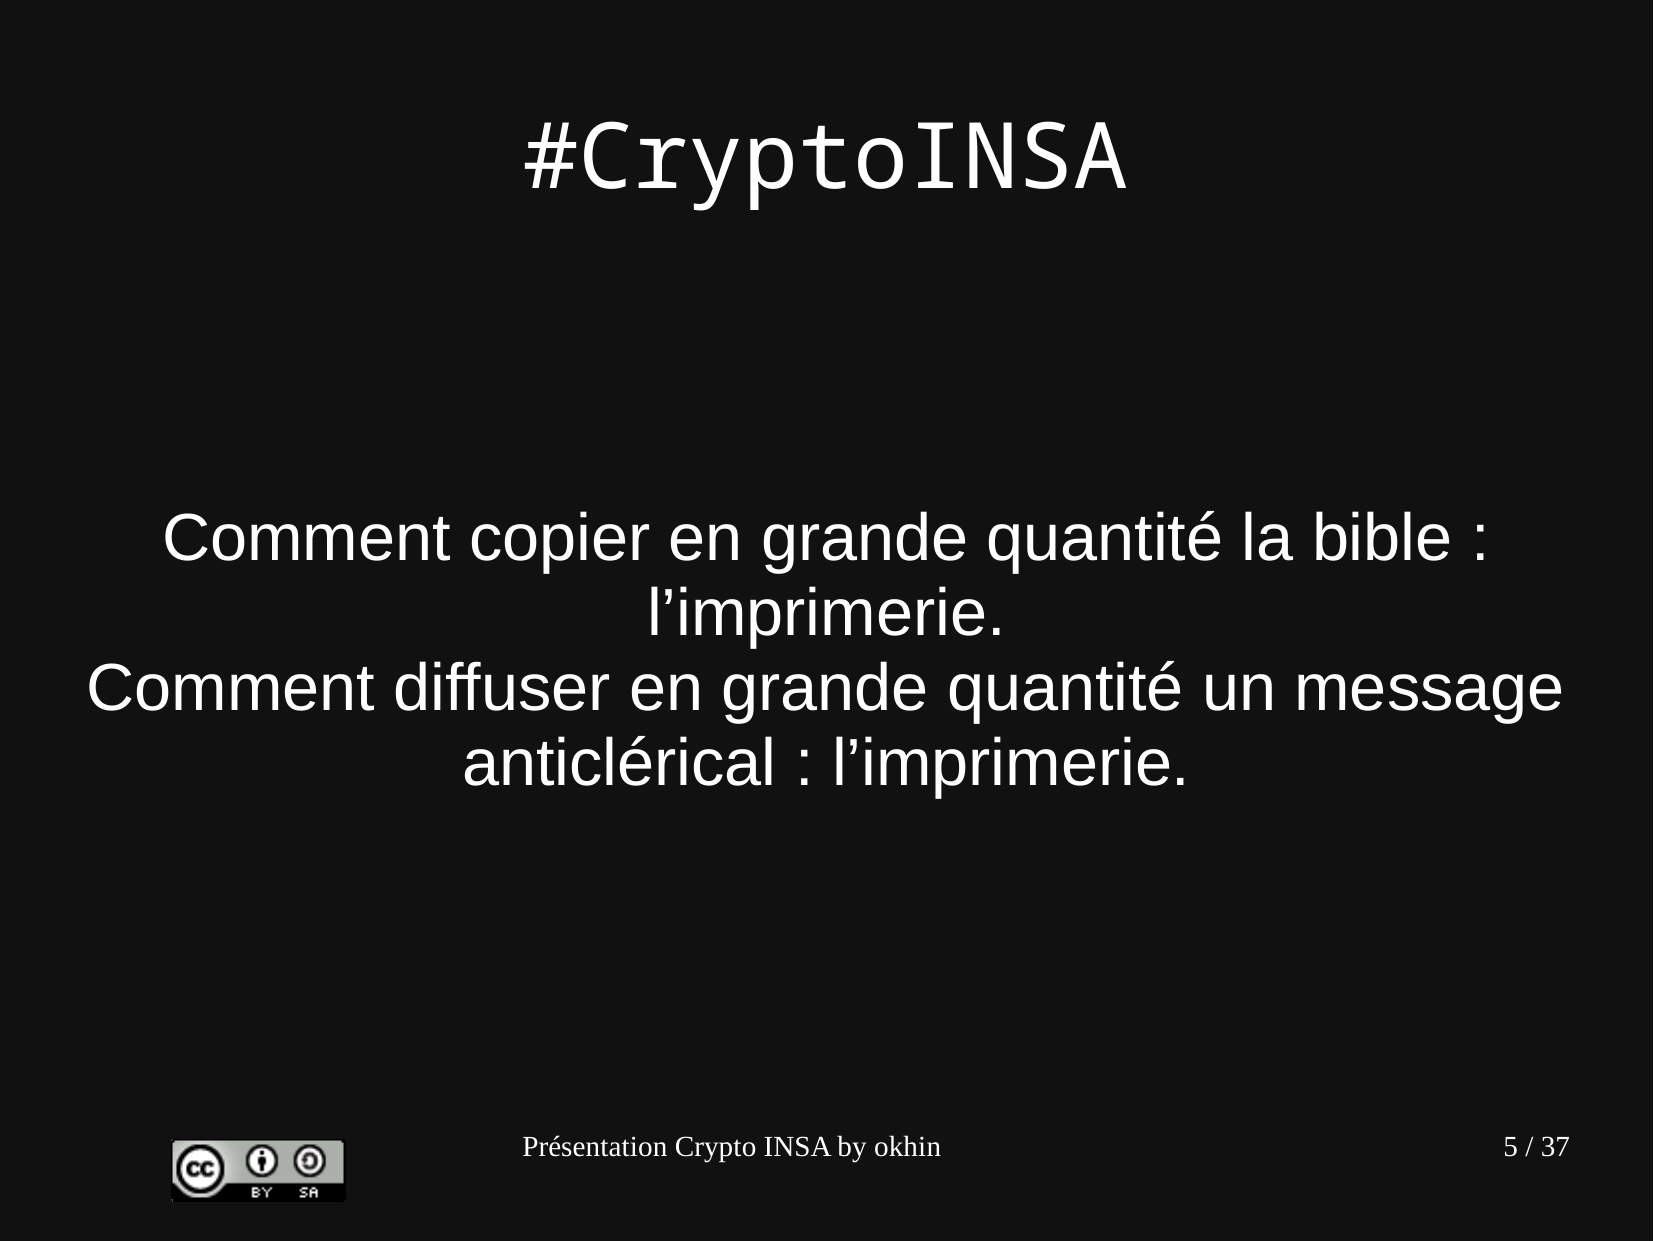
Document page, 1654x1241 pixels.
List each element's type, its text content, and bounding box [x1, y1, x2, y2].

subtitle Comment copier en grande quantité la bible : l’imprimerie. Comment diffuser en grande quantité un message anticlérical : l’imprimerie. [82, 290, 1571, 1010]
picture [171, 1139, 346, 1202]
title #CryptoINSA [82, 49, 1571, 257]
